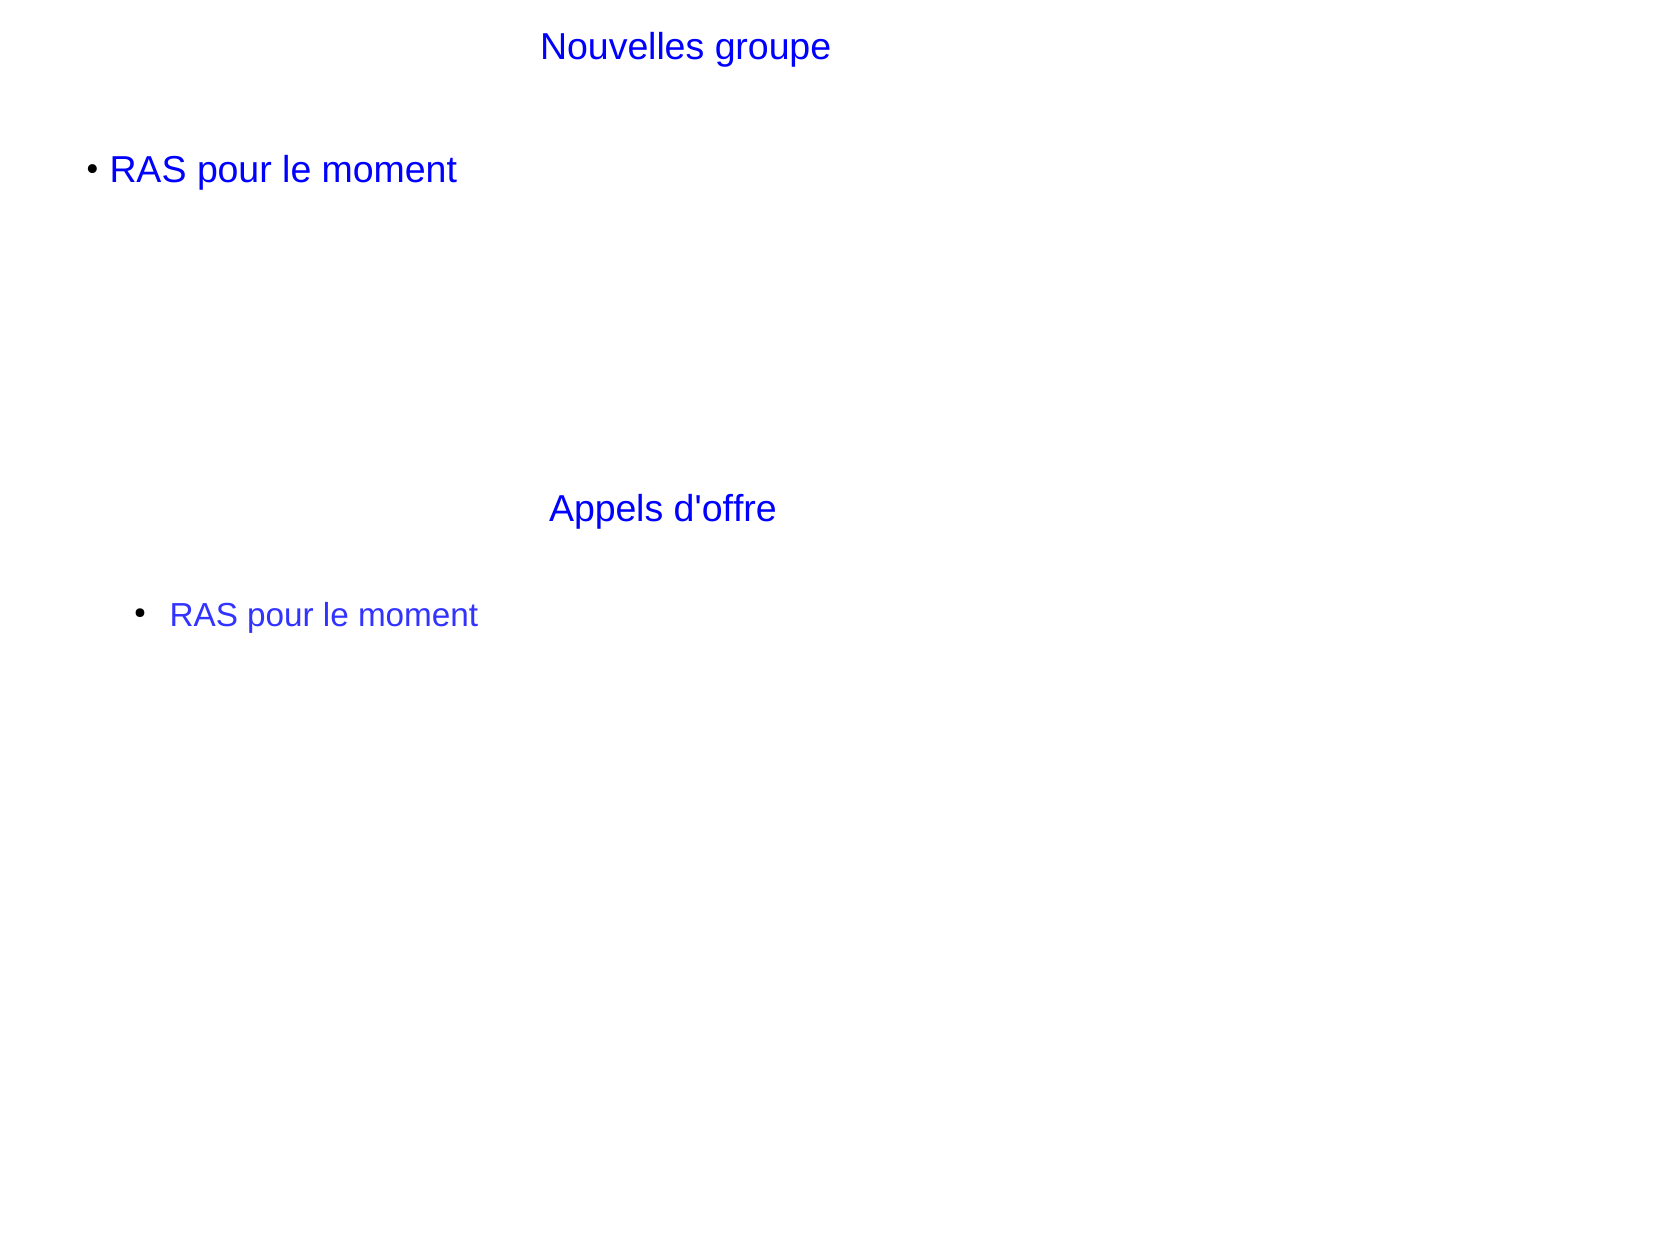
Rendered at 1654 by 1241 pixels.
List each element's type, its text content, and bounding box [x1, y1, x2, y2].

text_box RAS pour le moment [71, 141, 1654, 851]
text_box RAS pour le moment [119, 549, 1460, 1058]
text_box Nouvelles groupe [525, 16, 847, 73]
